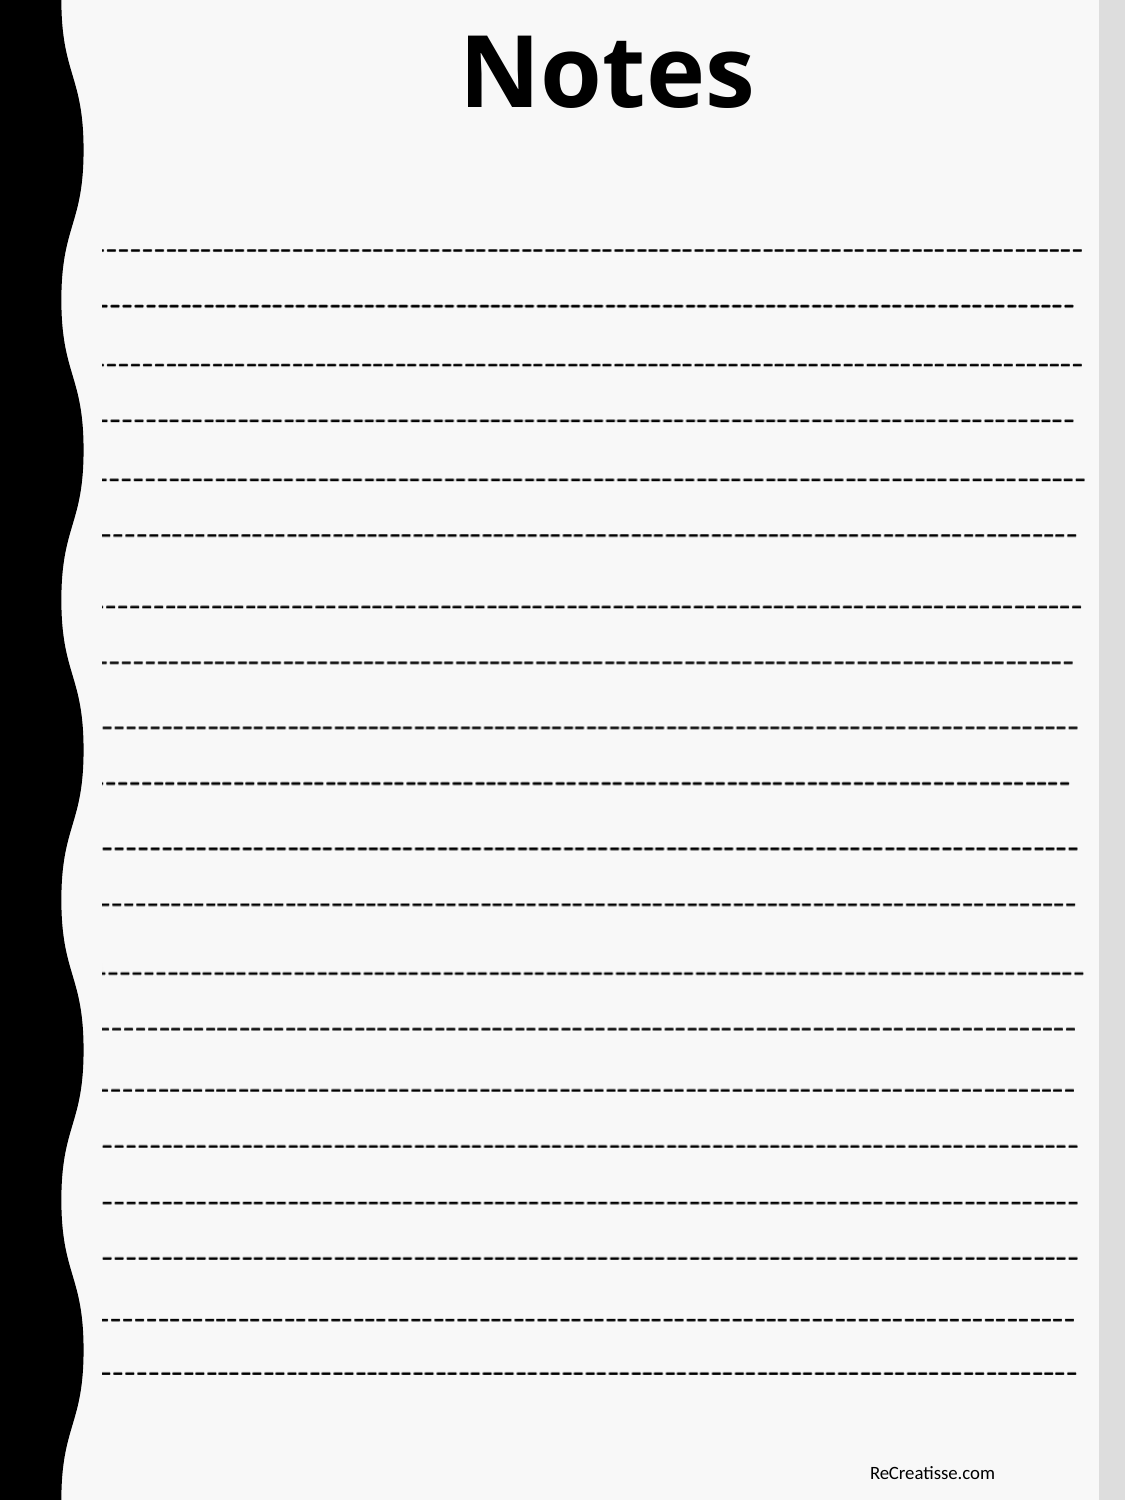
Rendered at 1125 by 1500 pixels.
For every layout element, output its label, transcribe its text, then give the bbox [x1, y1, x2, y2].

text_box Notes [445, 0, 770, 135]
picture [102, 212, 1109, 1492]
